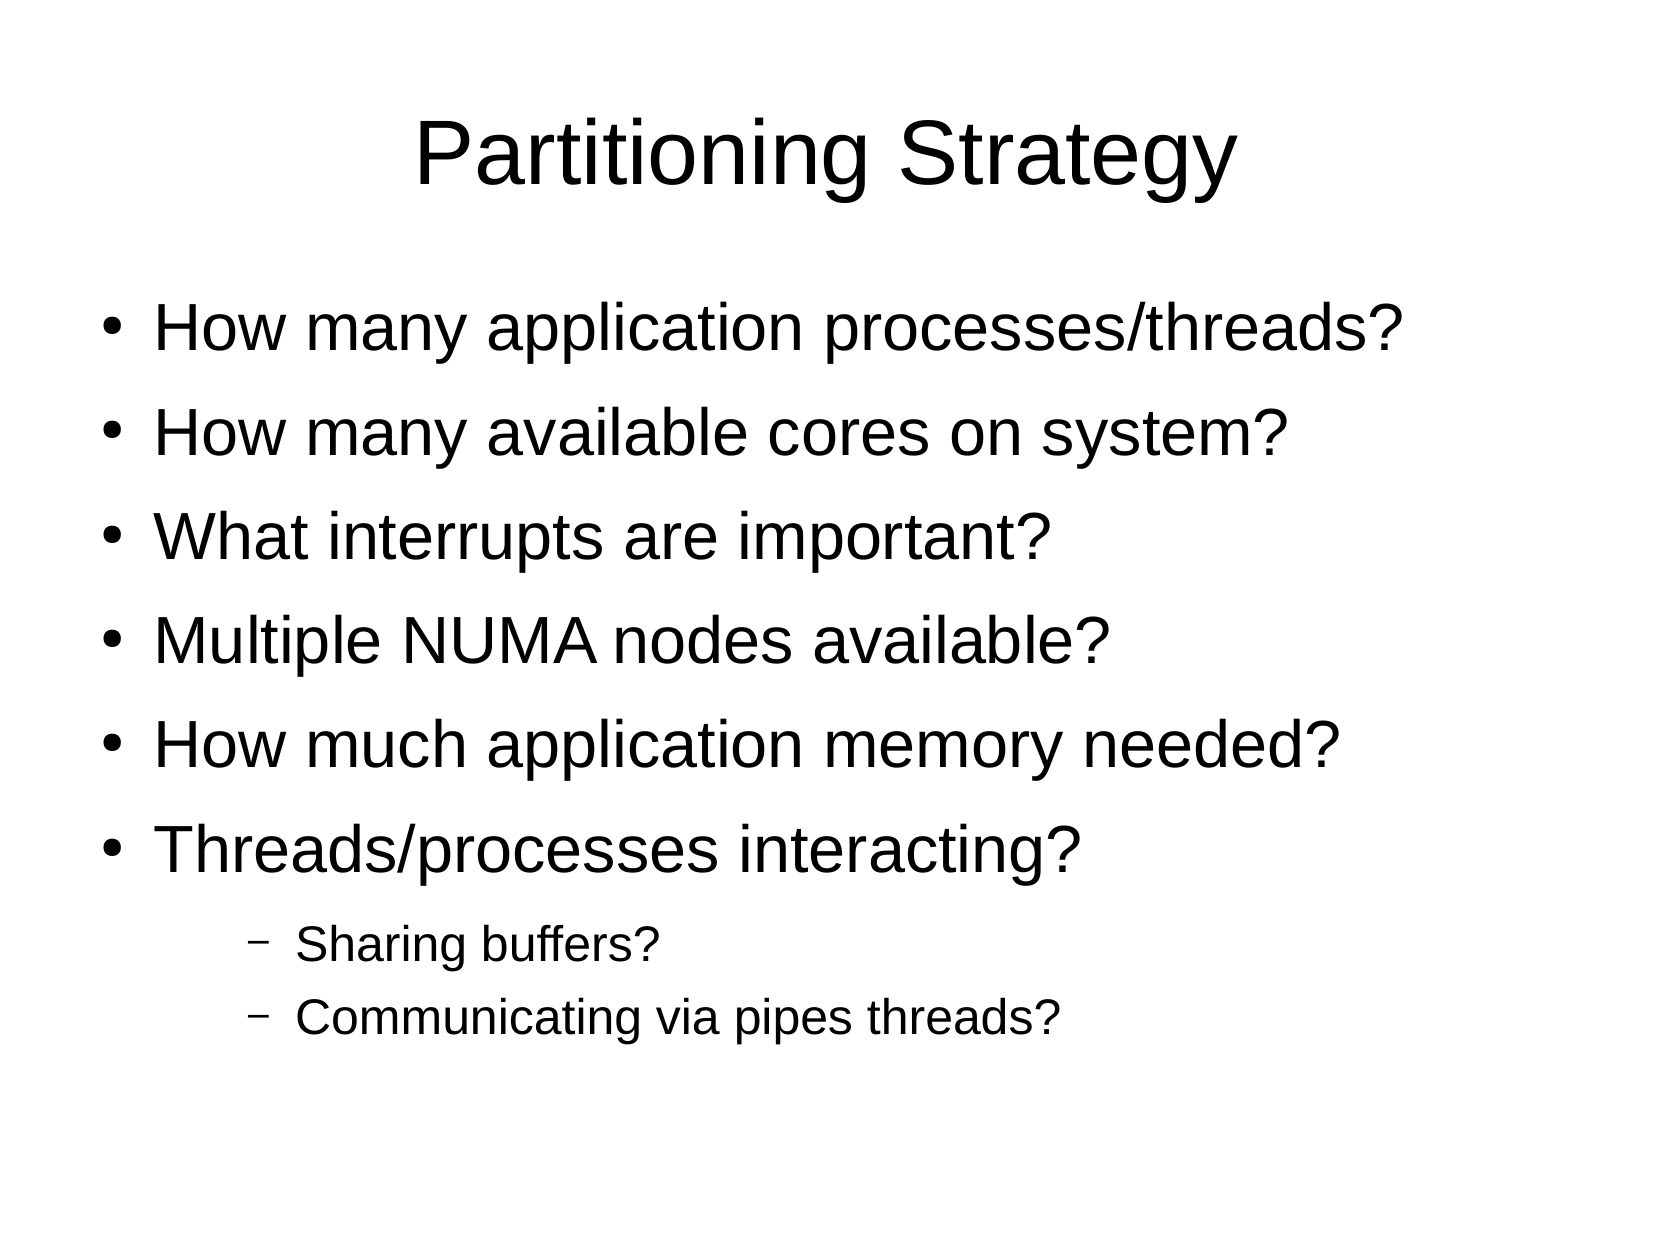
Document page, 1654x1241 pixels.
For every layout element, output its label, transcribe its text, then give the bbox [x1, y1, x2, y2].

list How many application processes/threads? How many available cores on system? What interrupts are important? Multiple NUMA nodes available? How much application memory needed? Threads/processes interacting? Sharing buffers? Communicating via pipes threads? [82, 290, 1571, 1094]
title Partitioning Strategy [82, 56, 1571, 250]
